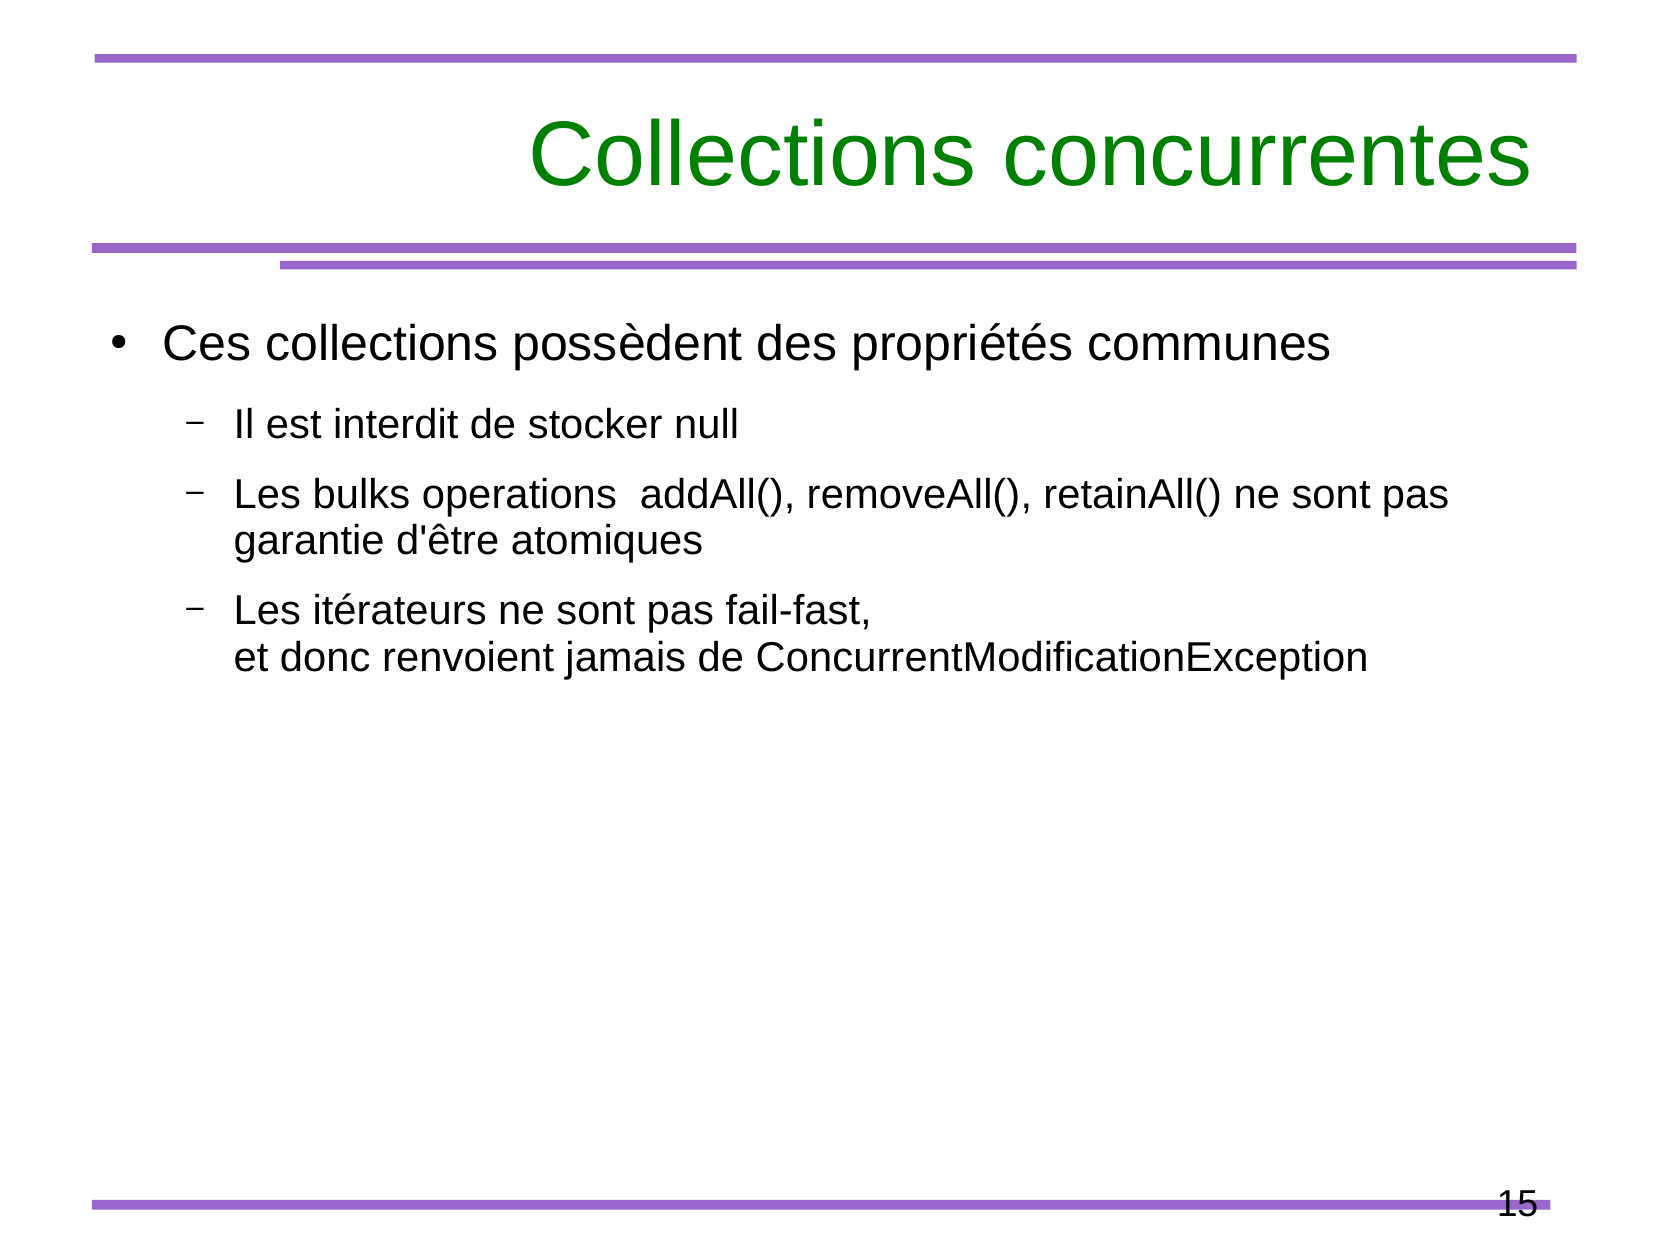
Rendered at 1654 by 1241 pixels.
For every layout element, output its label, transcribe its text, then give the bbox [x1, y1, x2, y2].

list Ces collections possèdent des propriétés communes Il est interdit de stocker null Les bulks operations addAll(), removeAll(), retainAll() ne sont pas garantie d'être atomiques Les itérateurs ne sont pas fail-fast, et donc renvoient jamais de ConcurrentModificationException [92, 315, 1563, 1163]
title Collections concurrentes [121, 49, 1534, 257]
